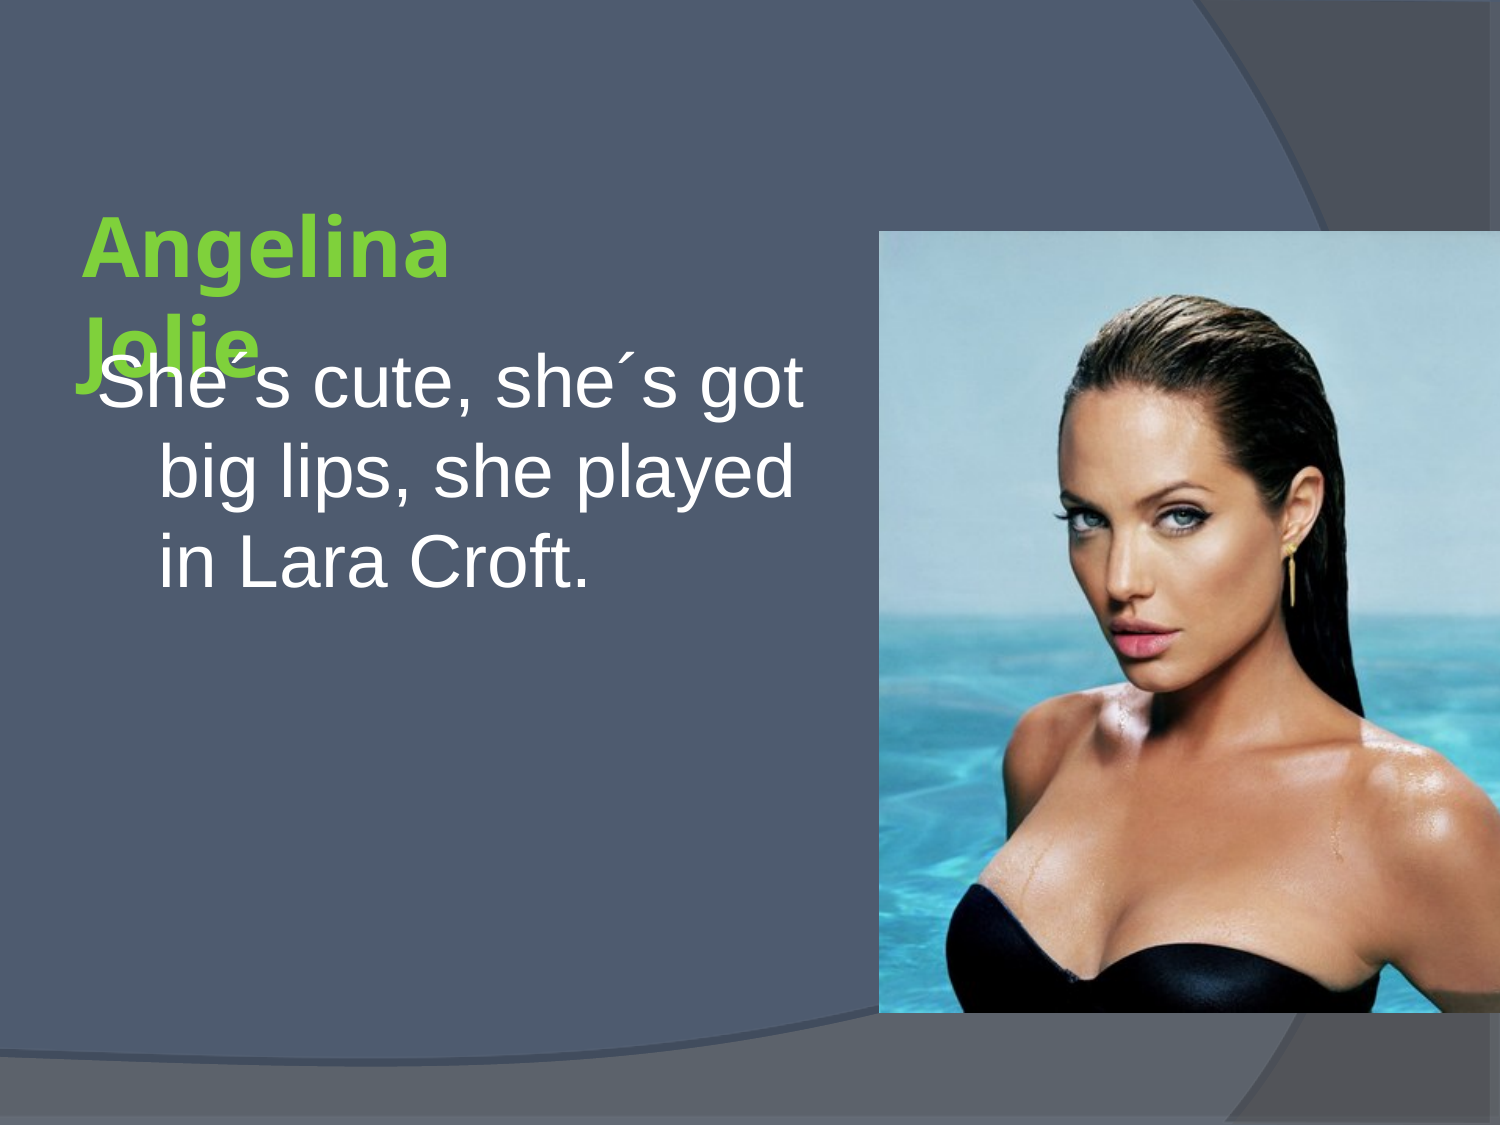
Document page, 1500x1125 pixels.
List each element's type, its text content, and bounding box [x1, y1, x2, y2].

title Angelina Jolie [75, 194, 600, 315]
picture [879, 231, 1500, 1013]
list She´s cute, she´s got big lips, she played in Lara Croft. [75, 324, 891, 1035]
